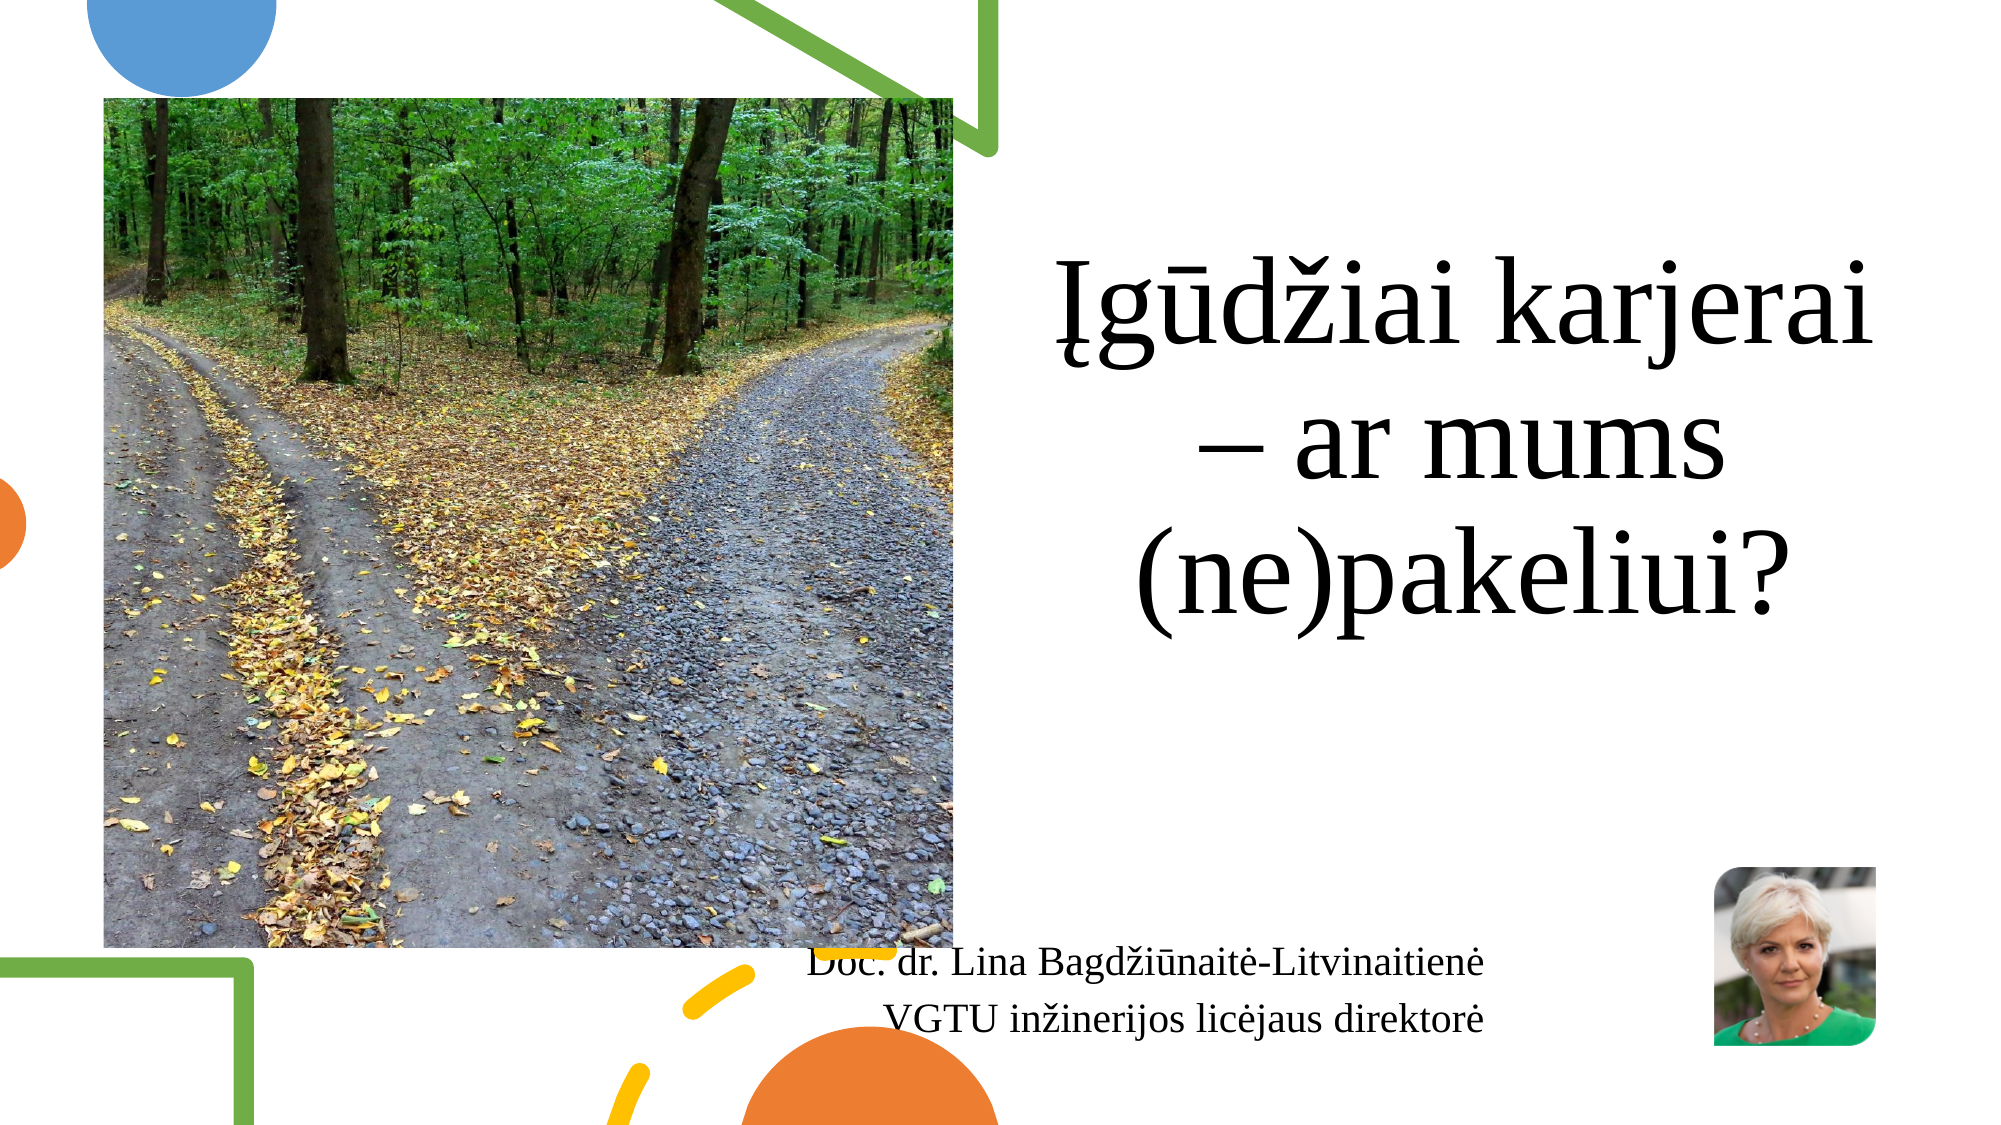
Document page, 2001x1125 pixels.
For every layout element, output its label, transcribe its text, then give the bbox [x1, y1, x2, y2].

text_box Doc. dr. Lina Bagdžiūnaitė-Litvinaitienė VGTU inžinerijos licėjaus direktorė [791, 899, 1667, 1050]
picture [1711, 865, 1878, 1050]
text_box [0, 0, 2000, 1125]
picture [103, 98, 954, 948]
subtitle Įgūdžiai karjerai – ar mums (ne)pakeliui? [998, 228, 1930, 735]
